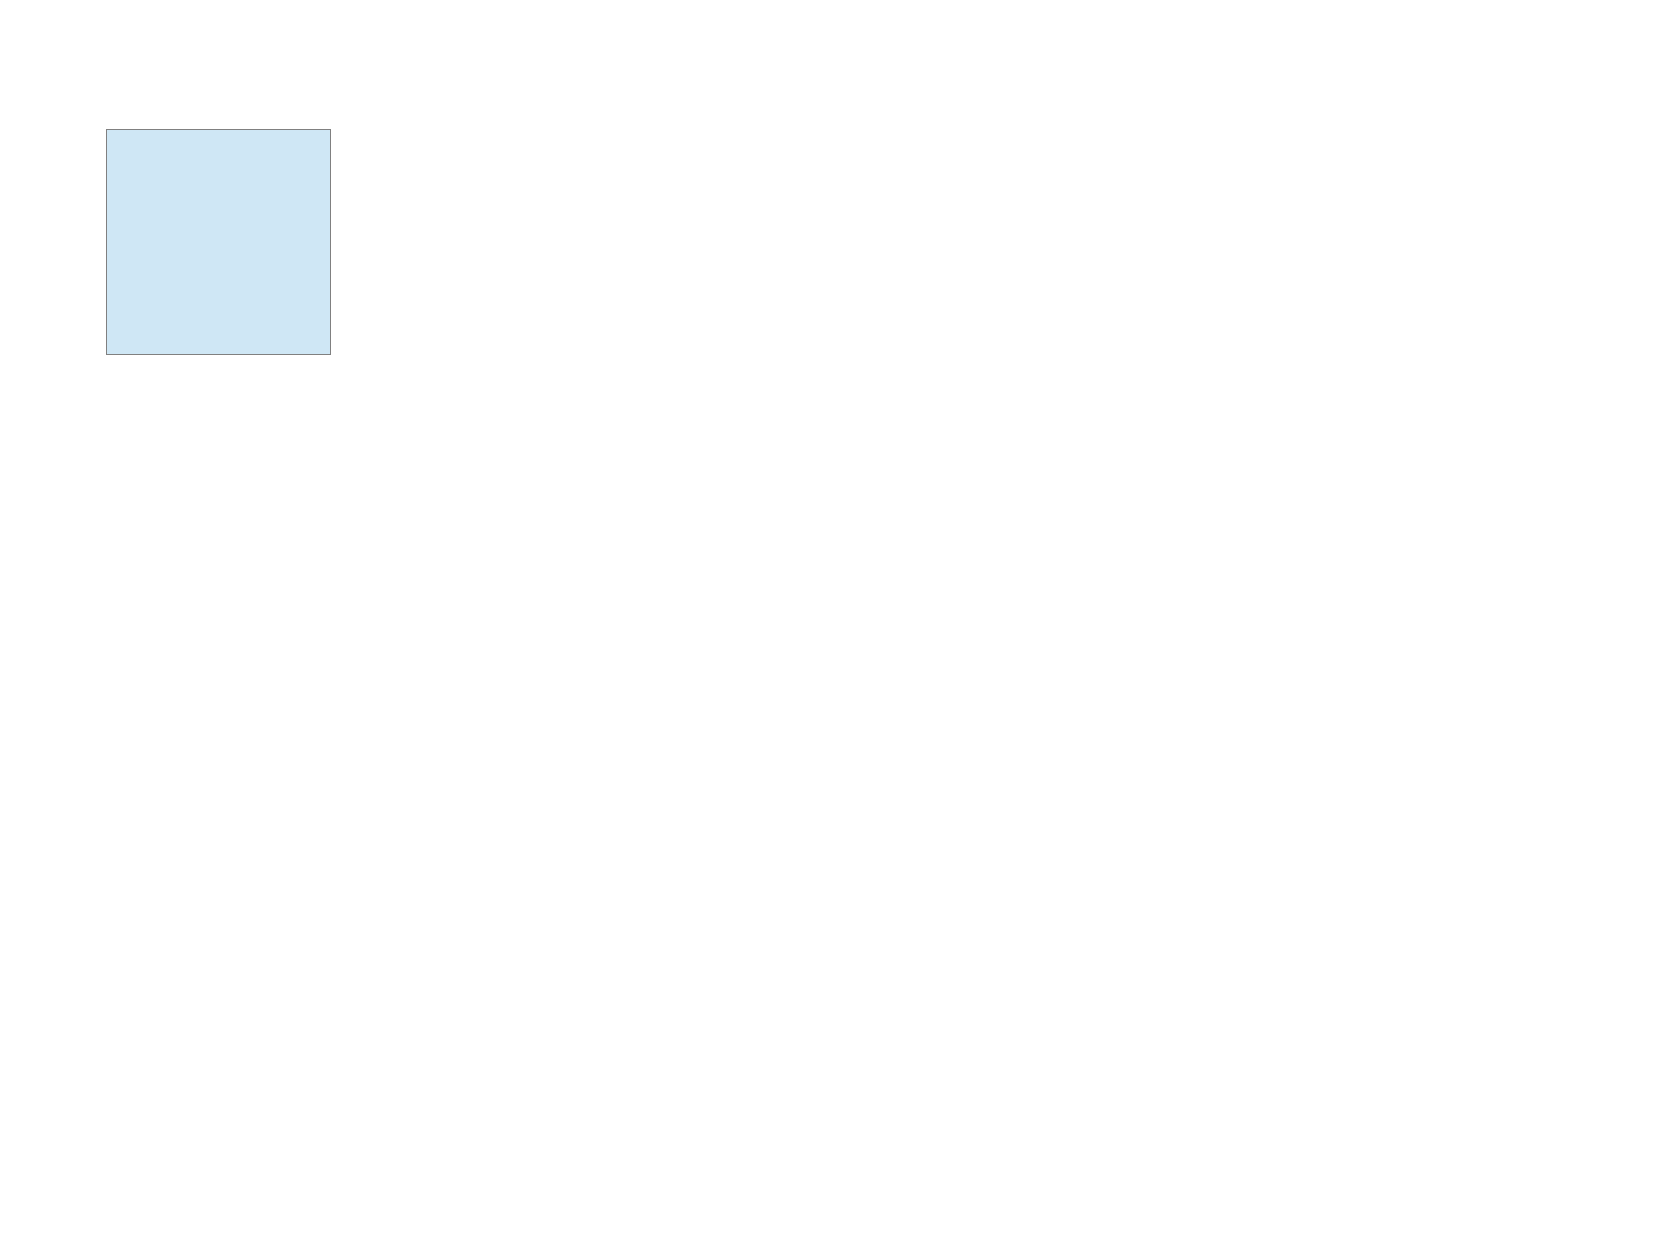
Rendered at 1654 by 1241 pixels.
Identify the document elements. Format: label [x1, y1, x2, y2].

text_box [106, 129, 331, 355]
